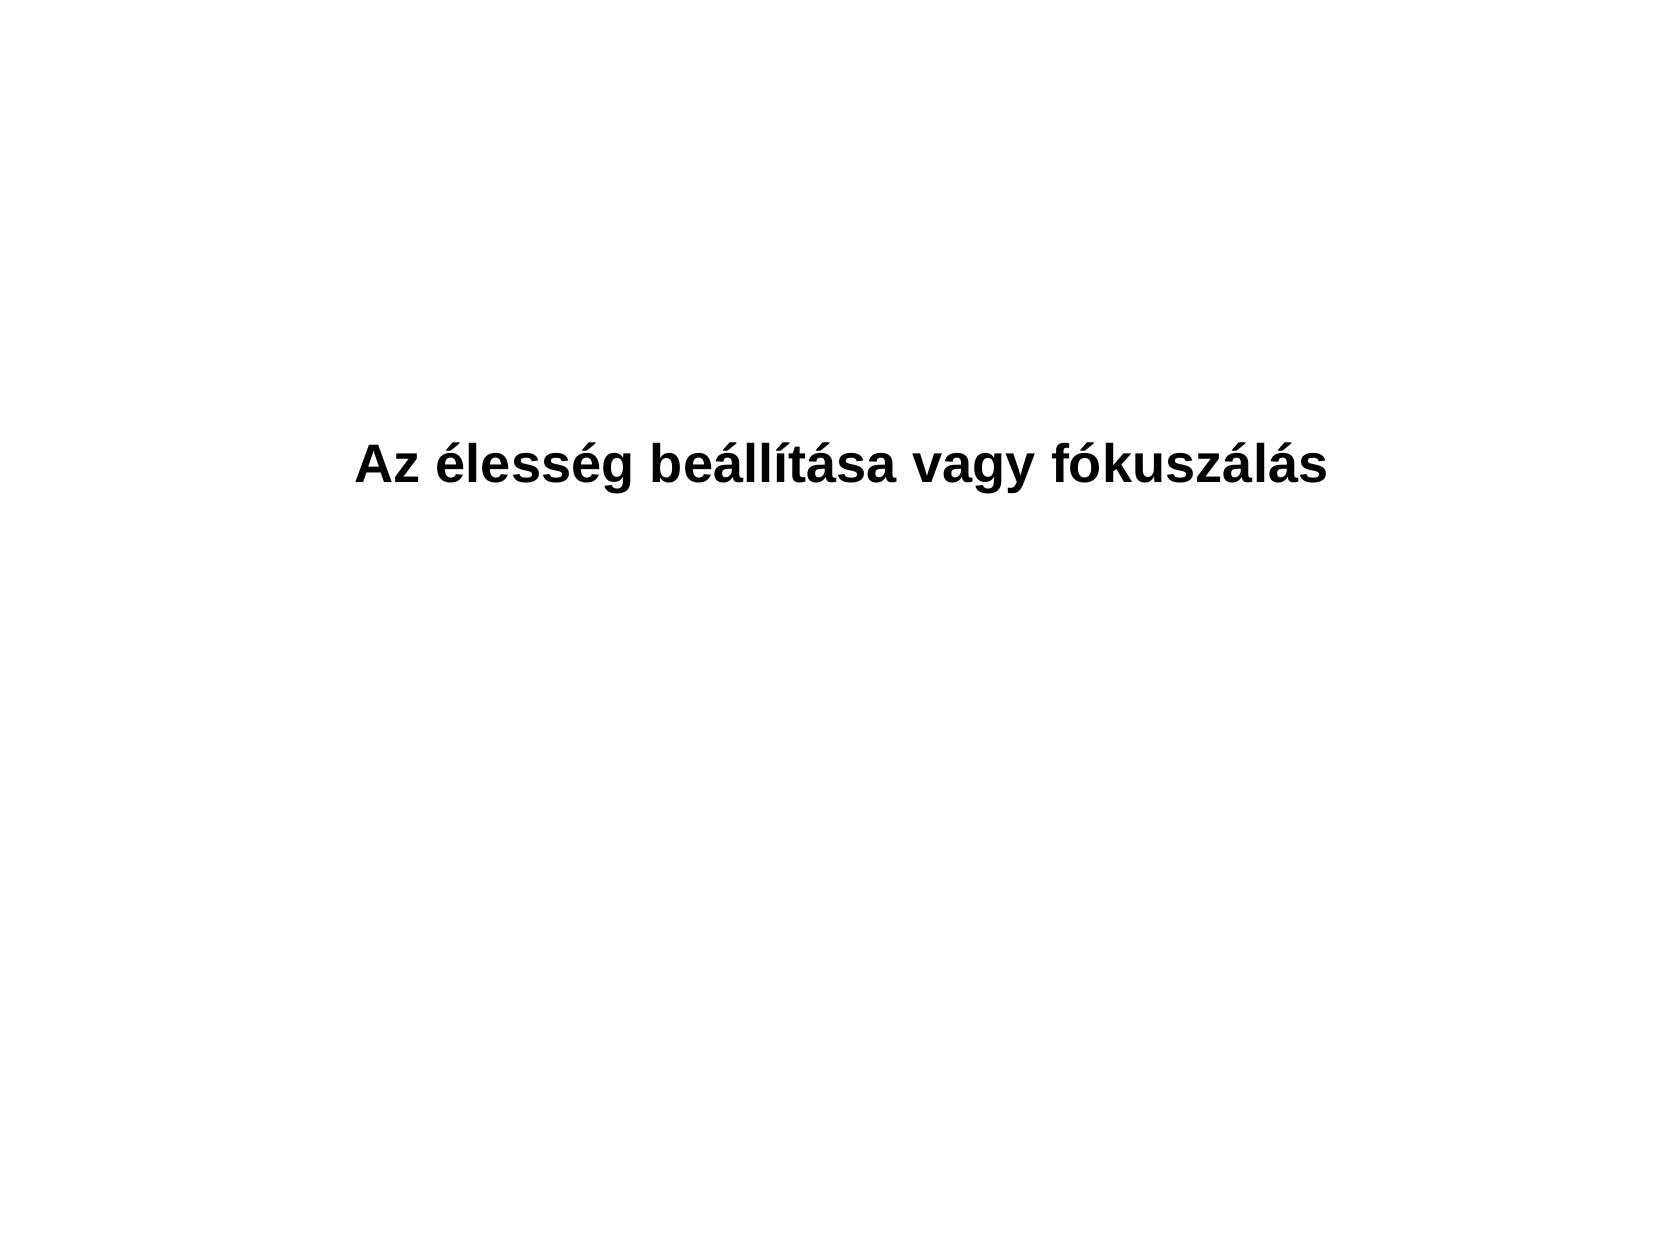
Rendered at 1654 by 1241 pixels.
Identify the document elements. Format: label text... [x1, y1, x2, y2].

text_box Az élesség beállítása vagy fókuszálás [339, 426, 1345, 504]
